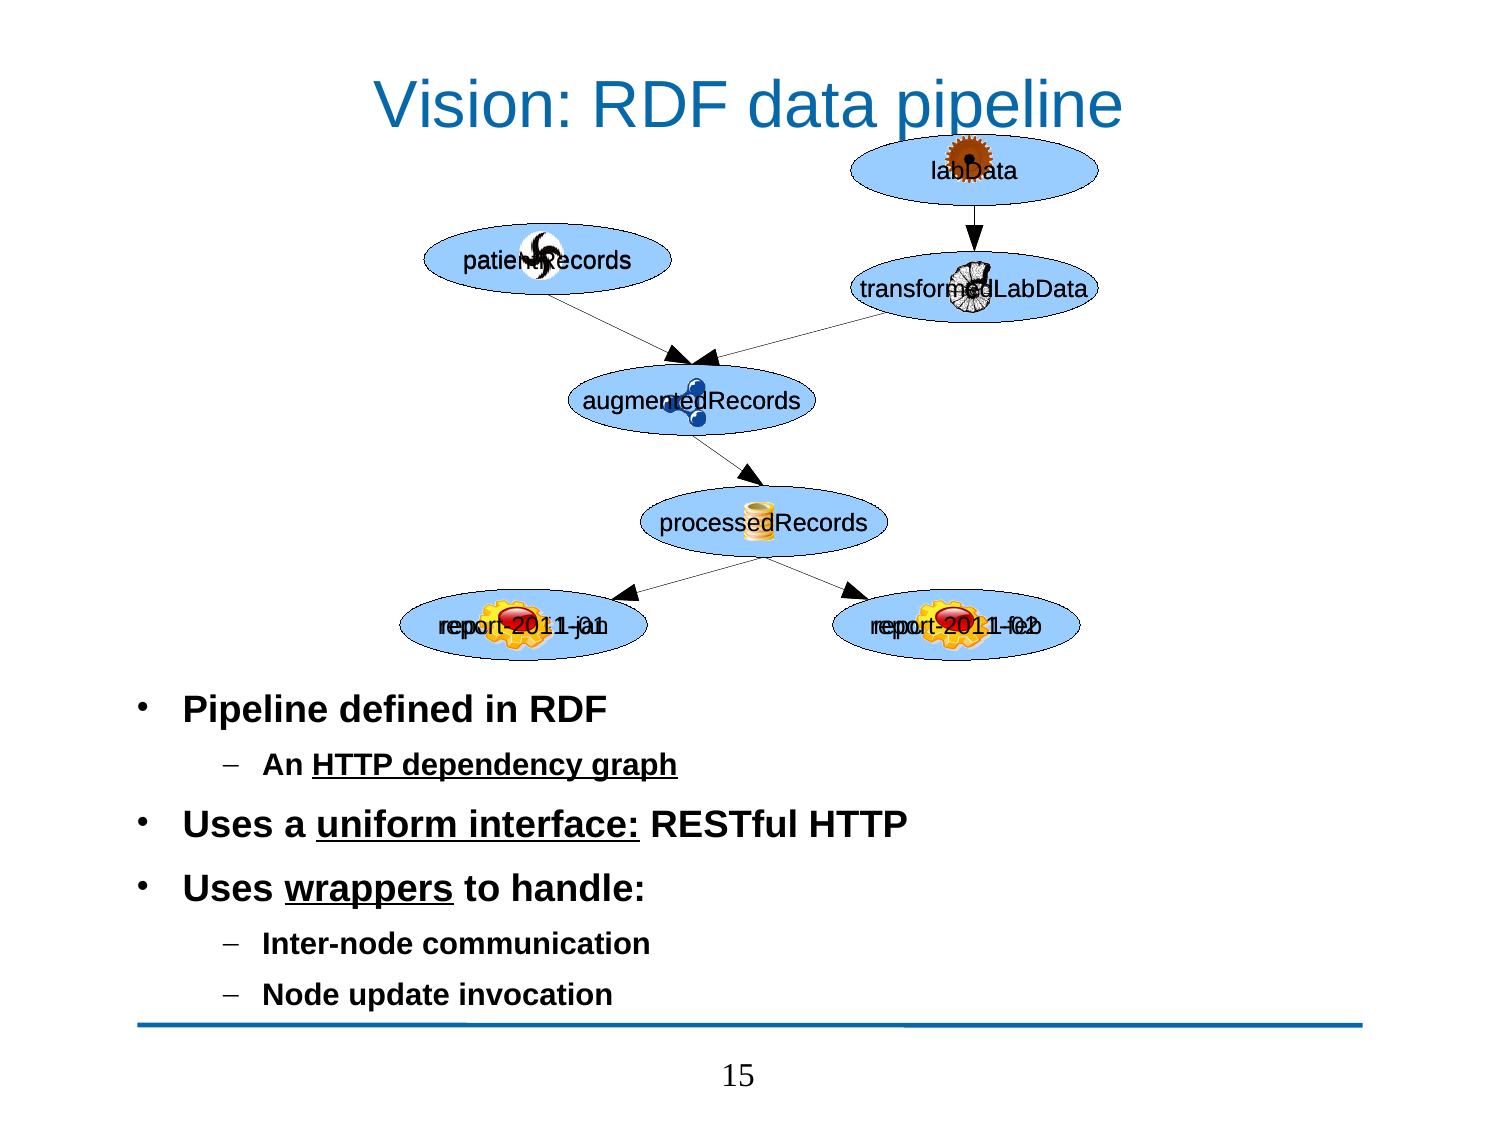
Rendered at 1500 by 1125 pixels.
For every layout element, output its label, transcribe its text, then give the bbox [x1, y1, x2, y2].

text_box processedRecords [640, 486, 888, 558]
list Pipeline defined in RDF An HTTP dependency graph Uses a uniform interface: RESTful HTTP Uses wrappers to handle: Inter-node communication Node update invocation [115, 632, 1387, 1022]
text_box transformedLabData [850, 251, 1099, 323]
text_box augmentedRecords [568, 364, 816, 436]
text_box labData [850, 134, 1099, 206]
text_box report-2011-feb [832, 589, 1081, 661]
text_box patientRecords [423, 223, 672, 295]
text_box report-2011-jan [399, 589, 648, 661]
title Vision: RDF data pipeline [0, 0, 1500, 148]
